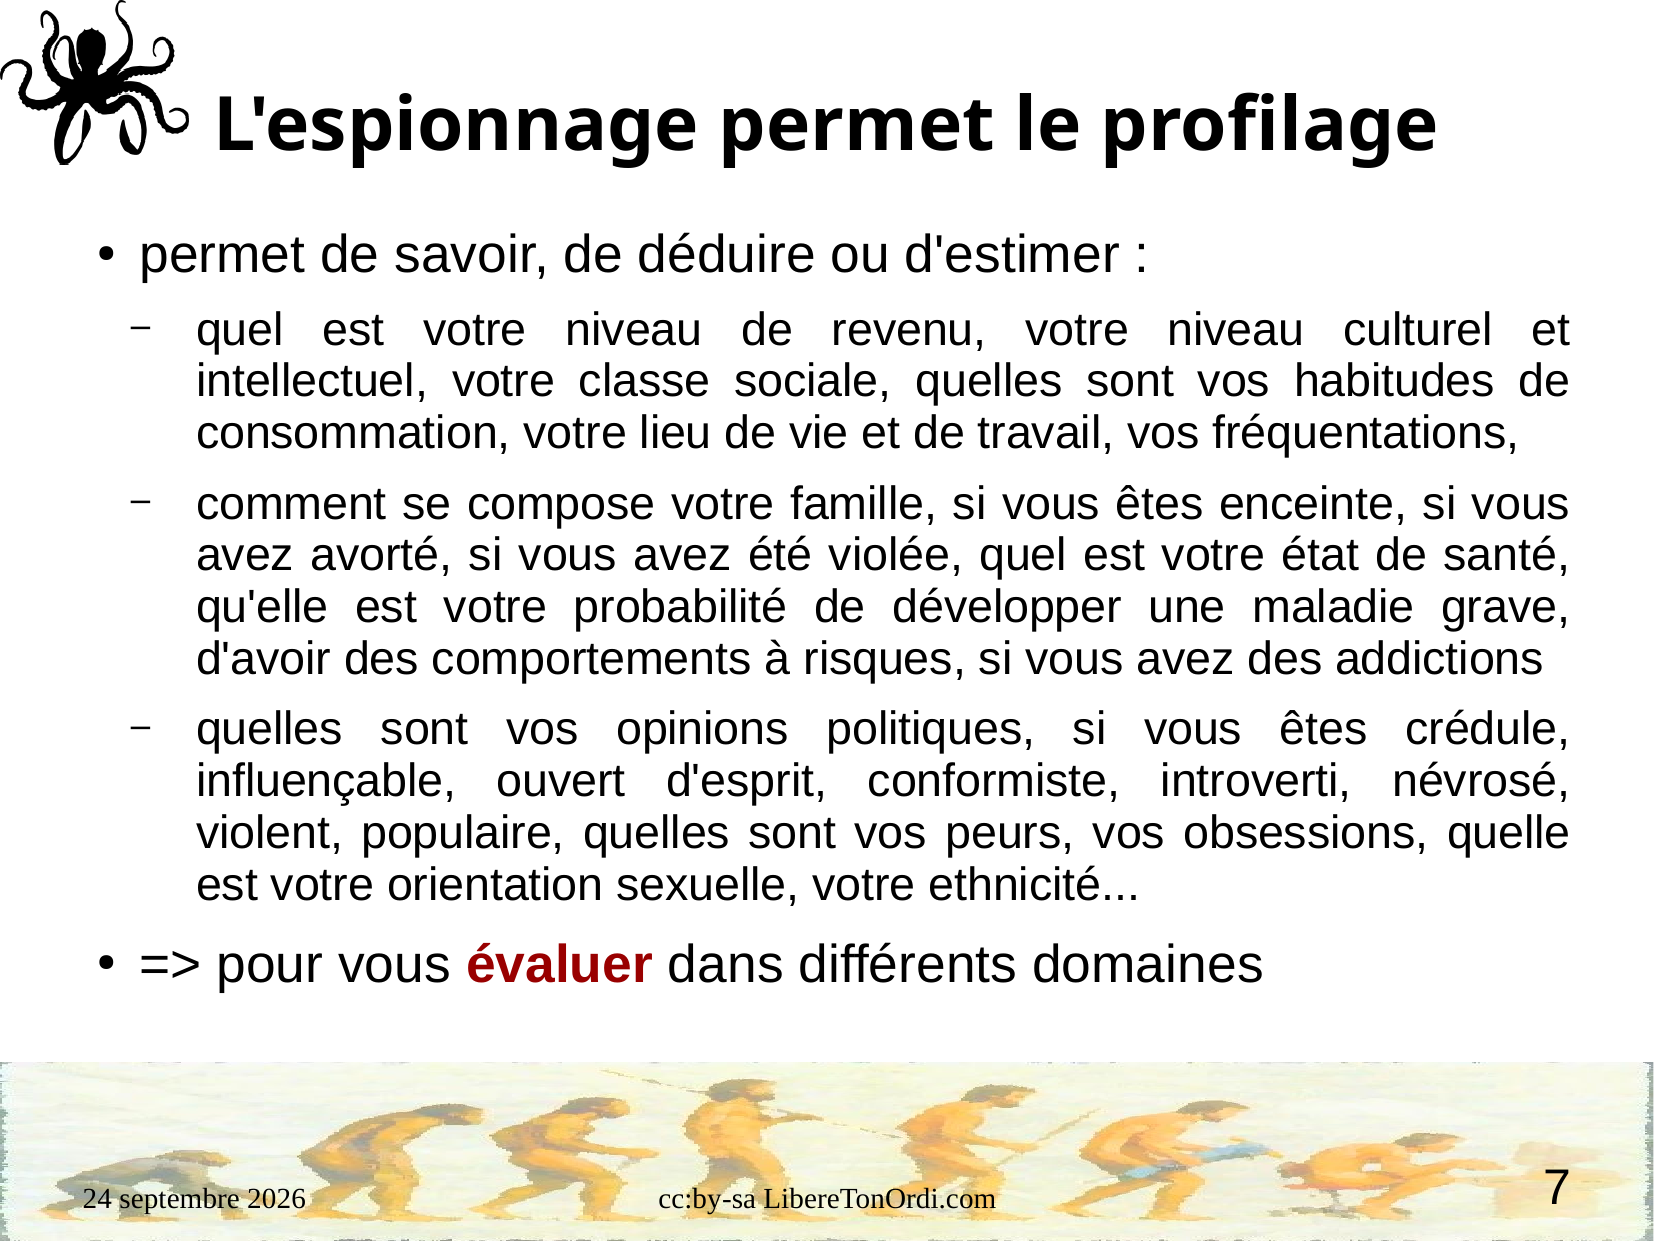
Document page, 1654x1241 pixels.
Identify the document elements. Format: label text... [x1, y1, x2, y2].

picture [0, 1062, 1654, 1241]
list permet de savoir, de déduire ou d'estimer : quel est votre niveau de revenu, votre niveau culturel et intellectuel, votre classe sociale, quelles sont vos habitudes de consommation, votre lieu de vie et de travail, vos fréquentations, comment se compose votre famille, si vous êtes enceinte, si vous avez avorté, si vous avez été violée, quel est votre état de santé, qu'elle est votre probabilité de développer une maladie grave, d'avoir des comportements à risques, si vous avez des addictions quelles sont vos opinions politiques, si vous êtes crédule, influençable, ouvert d'esprit, conformiste, introverti, névrosé, violent, populaire, quelles sont vos peurs, vos obsessions, quelle est votre orientation sexuelle, votre ethnicité... => pour vous évaluer dans différents domaines [82, 224, 1571, 1010]
picture [0, 0, 189, 165]
title L'espionnage permet le profilage [82, 47, 1571, 196]
